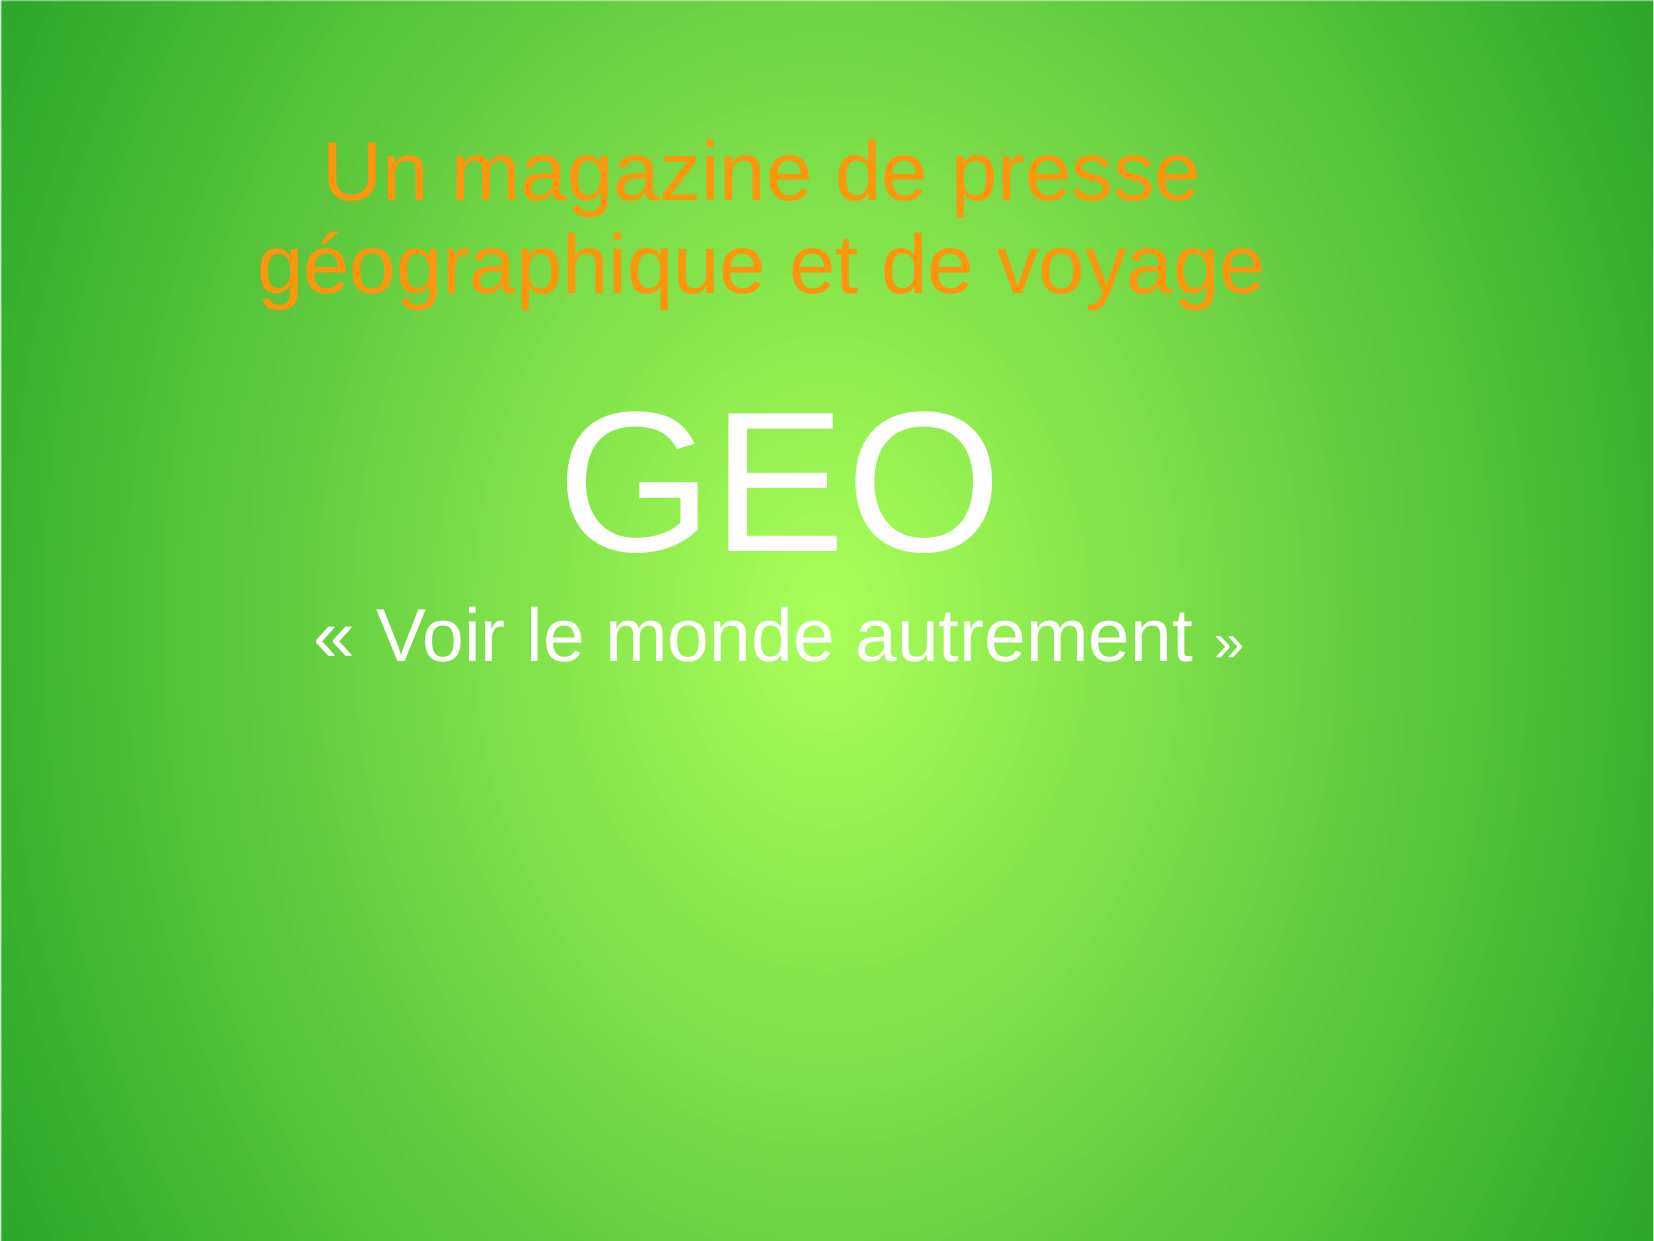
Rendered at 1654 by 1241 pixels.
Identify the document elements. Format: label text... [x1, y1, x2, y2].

text_box Un magazine de presse géographique et de voyage [94, 118, 1430, 319]
text_box GEO « Voir le monde autrement » [0, 362, 1607, 686]
picture [0, 0, 1654, 1241]
